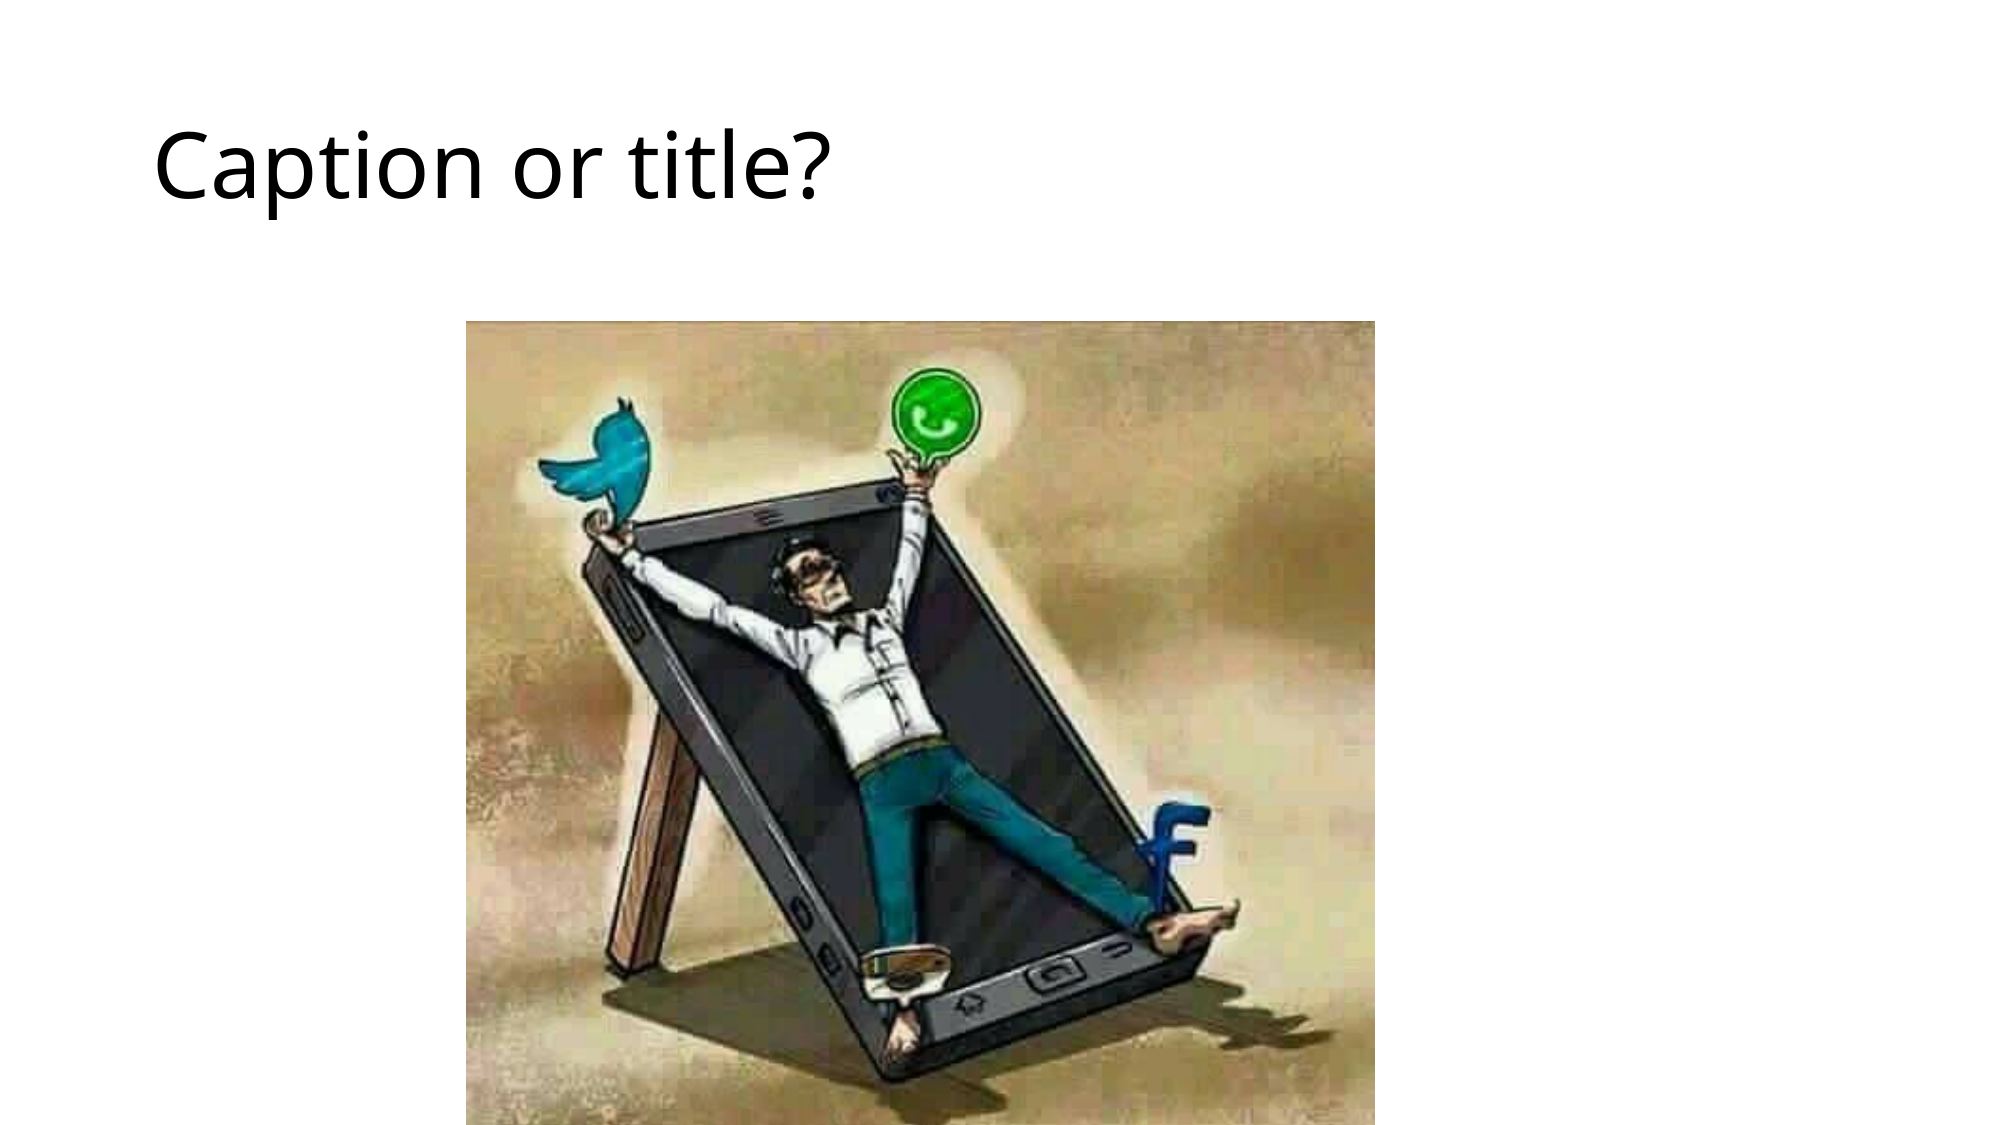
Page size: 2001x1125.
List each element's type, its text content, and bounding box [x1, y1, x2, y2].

title Caption or title? [137, 59, 1863, 278]
picture [466, 322, 1375, 1125]
